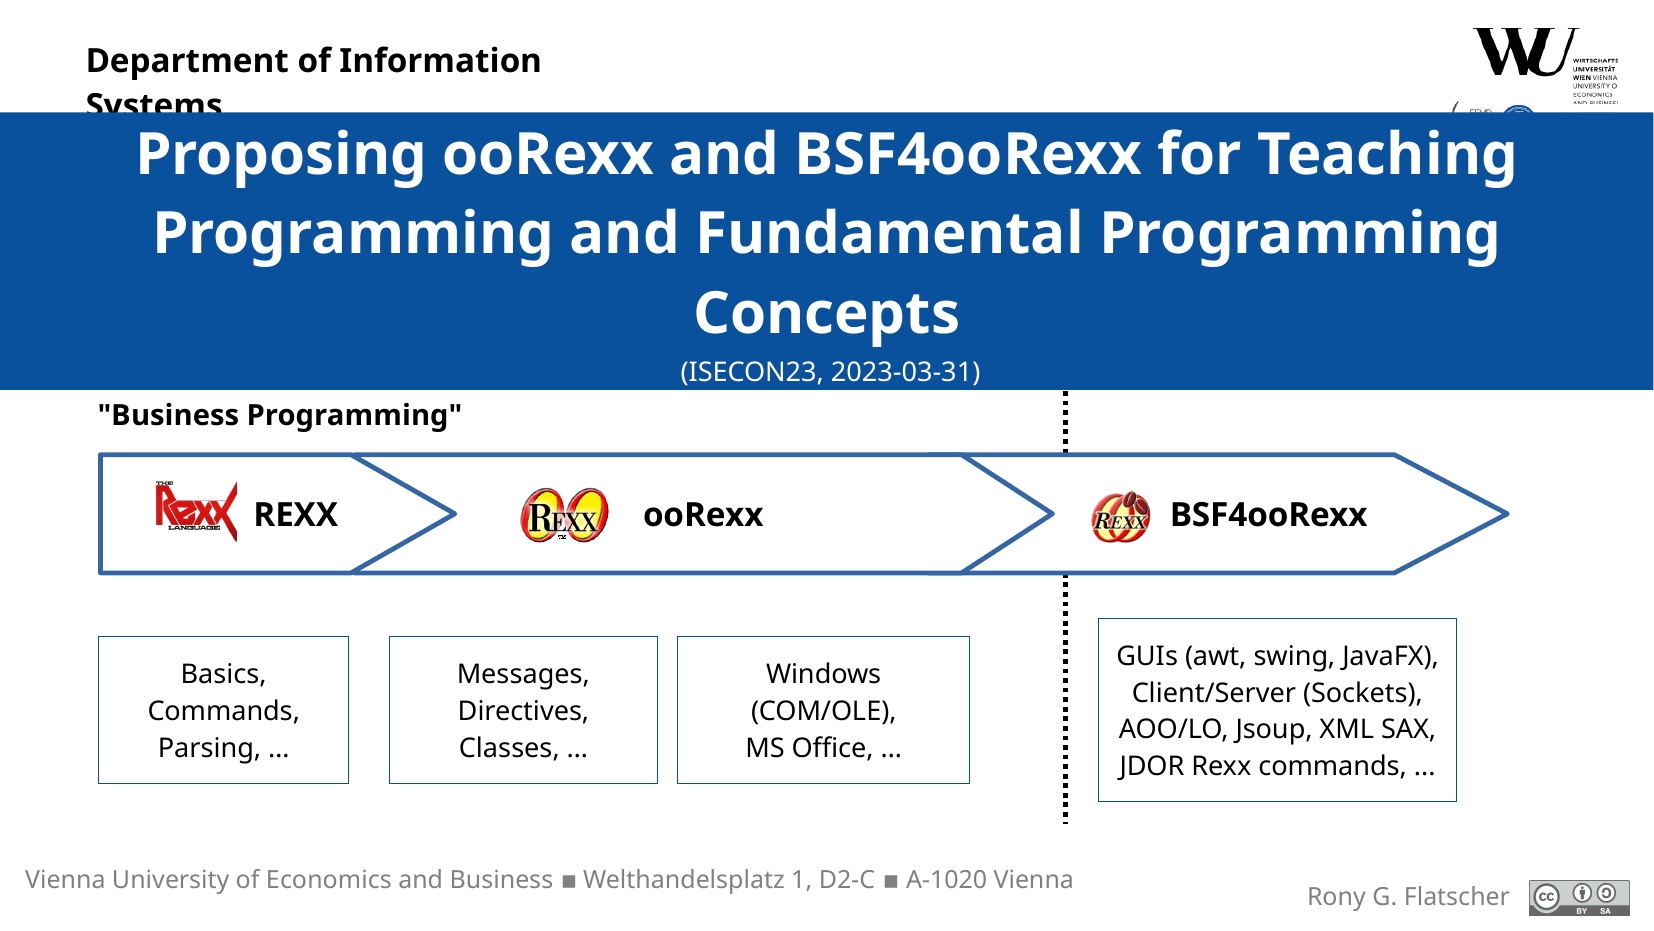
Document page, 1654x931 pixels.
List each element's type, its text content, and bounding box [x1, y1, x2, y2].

text_box BSF4ooRexx [963, 454, 1508, 573]
picture [1439, 101, 1618, 112]
text_box REXX [100, 454, 455, 573]
picture [153, 476, 237, 548]
text_box ooRexx [354, 454, 1053, 573]
text_box Messages, Directives, Classes, … [389, 636, 658, 784]
text_box Basics, Commands, Parsing, … [98, 636, 349, 784]
picture [518, 484, 610, 544]
text_box "Business Programming" [82, 390, 886, 443]
text_box Windows (COM/OLE), MS Office, … [677, 636, 970, 784]
title Proposing ooRexx and BSF4ooRexx for Teaching Programming and Fundamental Programming Concepts (ISECON23, 2023-03-31) [0, 147, 1654, 355]
picture [1091, 488, 1151, 548]
text_box GUIs (awt, swing, JavaFX), Client/Server (Sockets), AOO/LO, Jsoup, XML SAX, JDOR Rexx commands, ... [1098, 618, 1457, 802]
